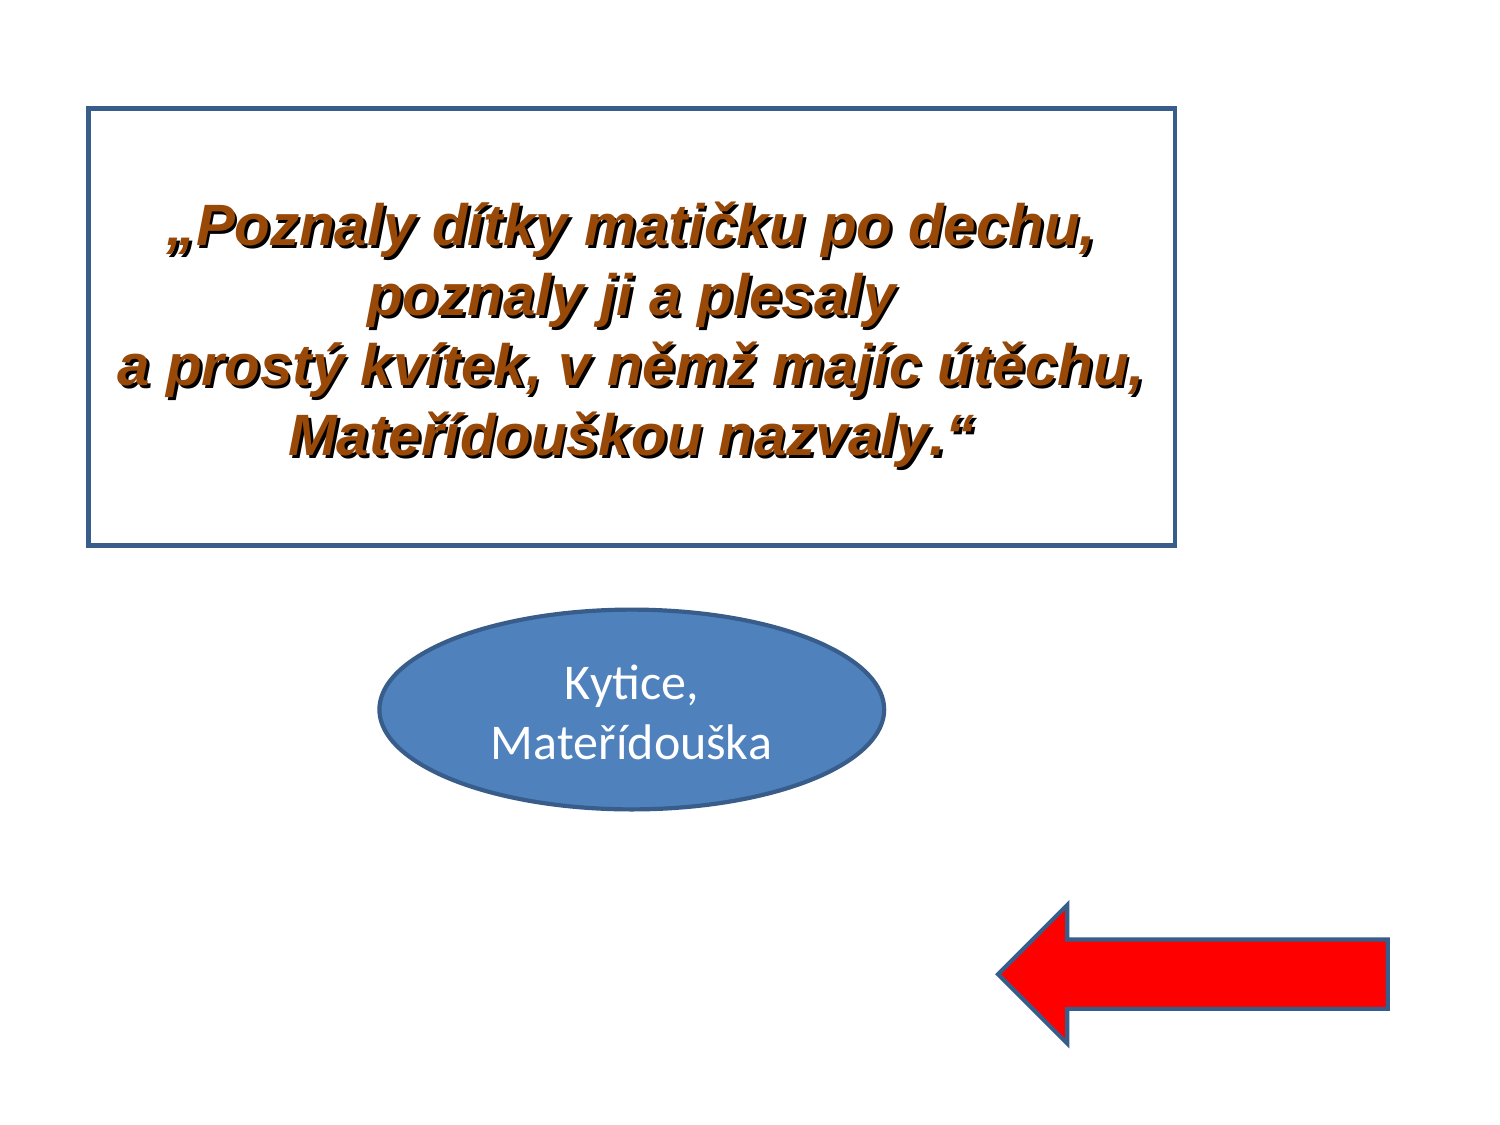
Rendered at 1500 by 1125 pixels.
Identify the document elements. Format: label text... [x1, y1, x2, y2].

text_box Kytice, Mateřídouška [379, 609, 885, 810]
text_box „Poznaly dítky matičku po dechu, poznaly ji a plesaly a prostý kvítek, v němž majíc útěchu, Mateřídouškou nazvaly.“ [88, 108, 1176, 546]
text_box [998, 904, 1388, 1044]
